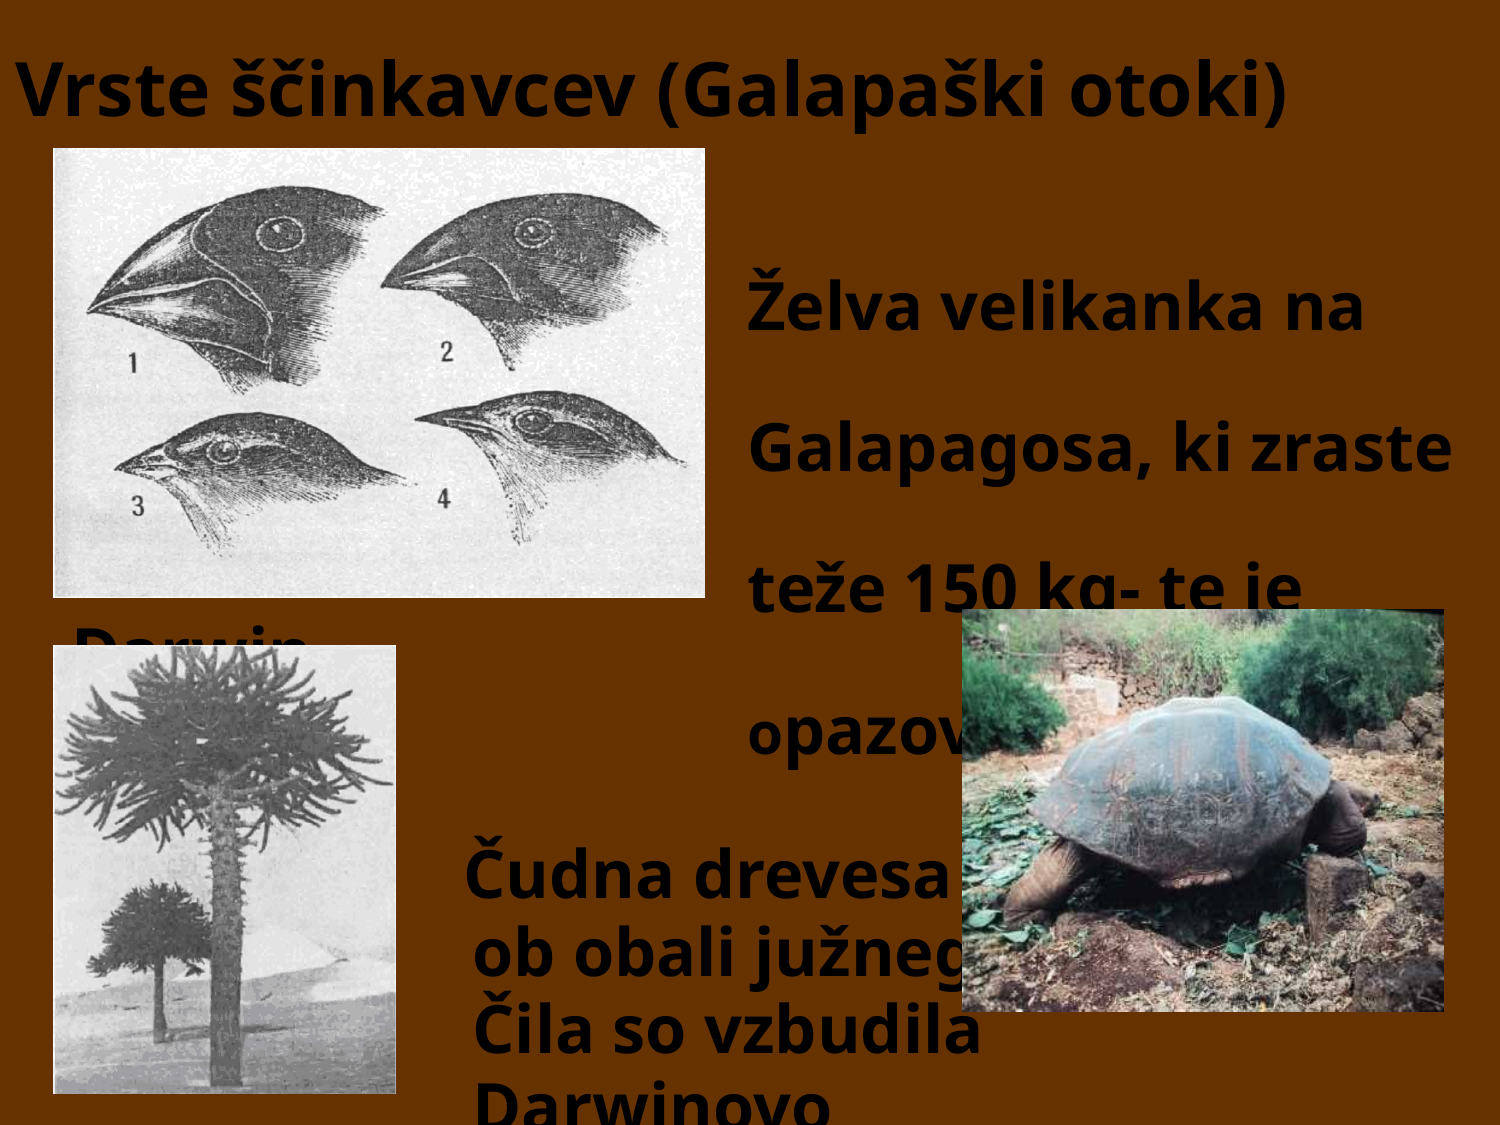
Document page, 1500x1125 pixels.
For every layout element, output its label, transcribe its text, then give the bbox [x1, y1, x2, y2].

list Vrste ščinkavcev (Galapaški otoki) Želva velikanka na otokih Galapagosa, ki zraste do teže 150 kg- te je Darwin opazoval. Čudna drevesa ob obali južnega Čila so vzbudila Darwinovo radovednost. [0, 0, 1500, 1125]
picture [53, 645, 396, 1094]
picture [53, 148, 705, 598]
picture [962, 609, 1444, 1012]
